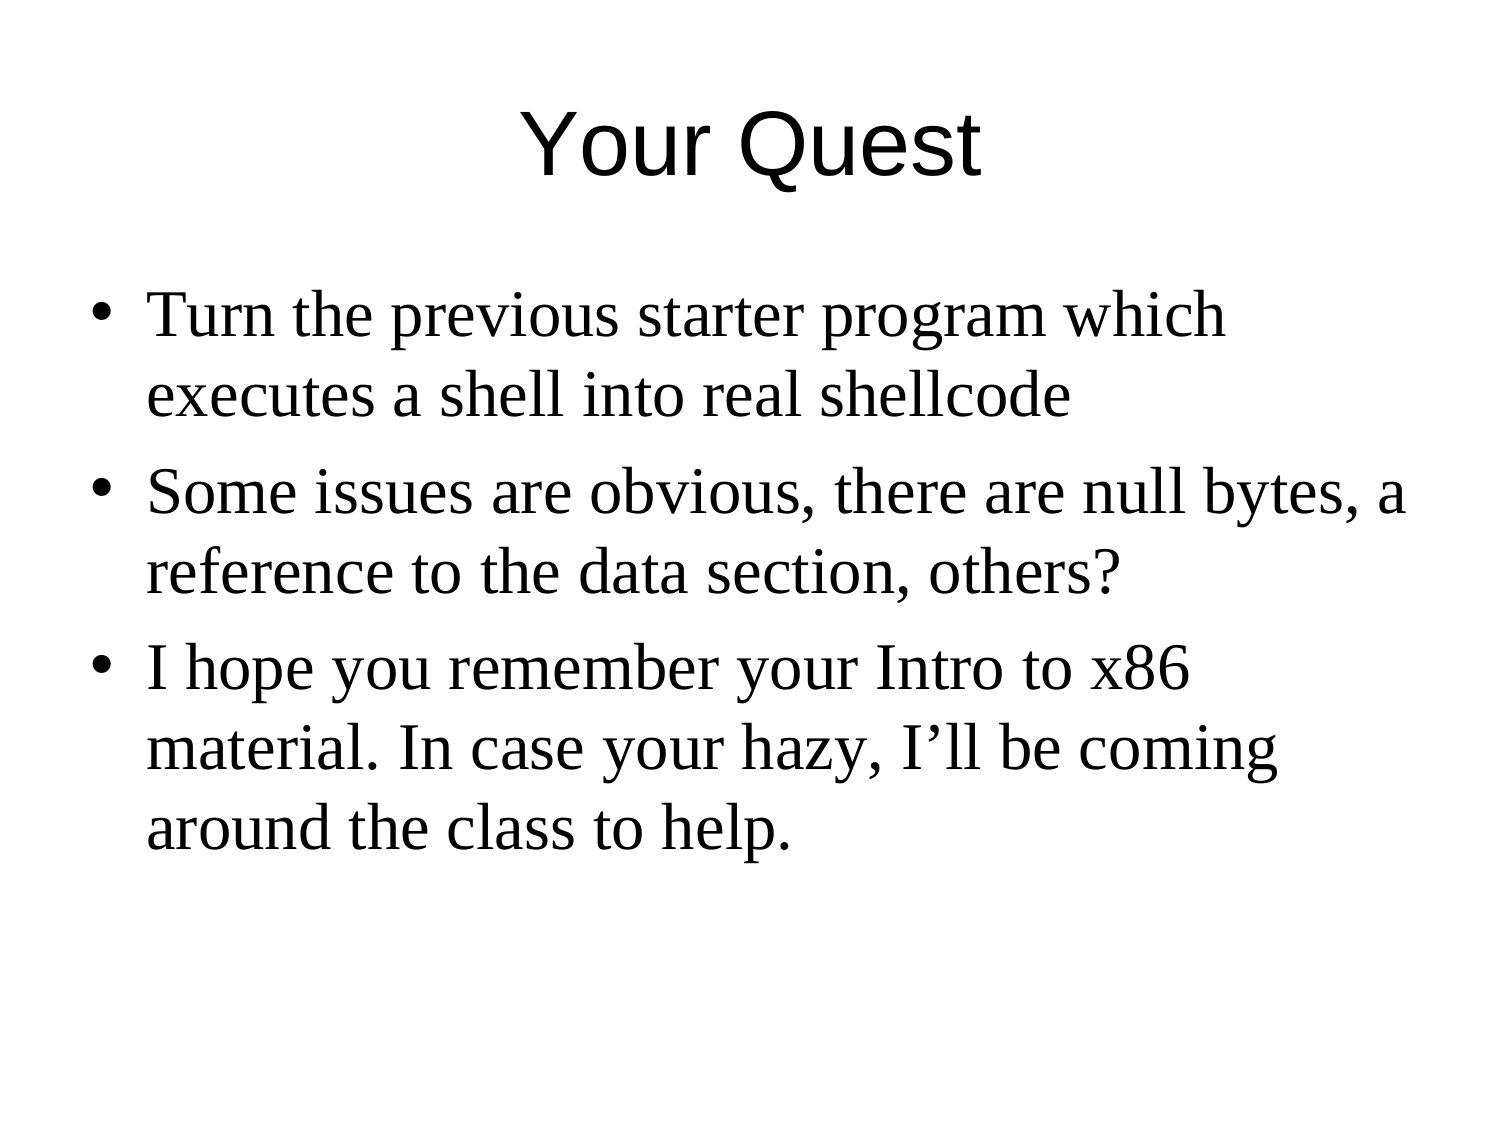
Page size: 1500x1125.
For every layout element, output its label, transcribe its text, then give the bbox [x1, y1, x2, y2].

list Turn the previous starter program which executes a shell into real shellcode Some issues are obvious, there are null bytes, a reference to the data section, others? I hope you remember your Intro to x86 material. In case your hazy, I’ll be coming around the class to help. [75, 262, 1426, 1006]
title Your Quest [75, 45, 1426, 233]
